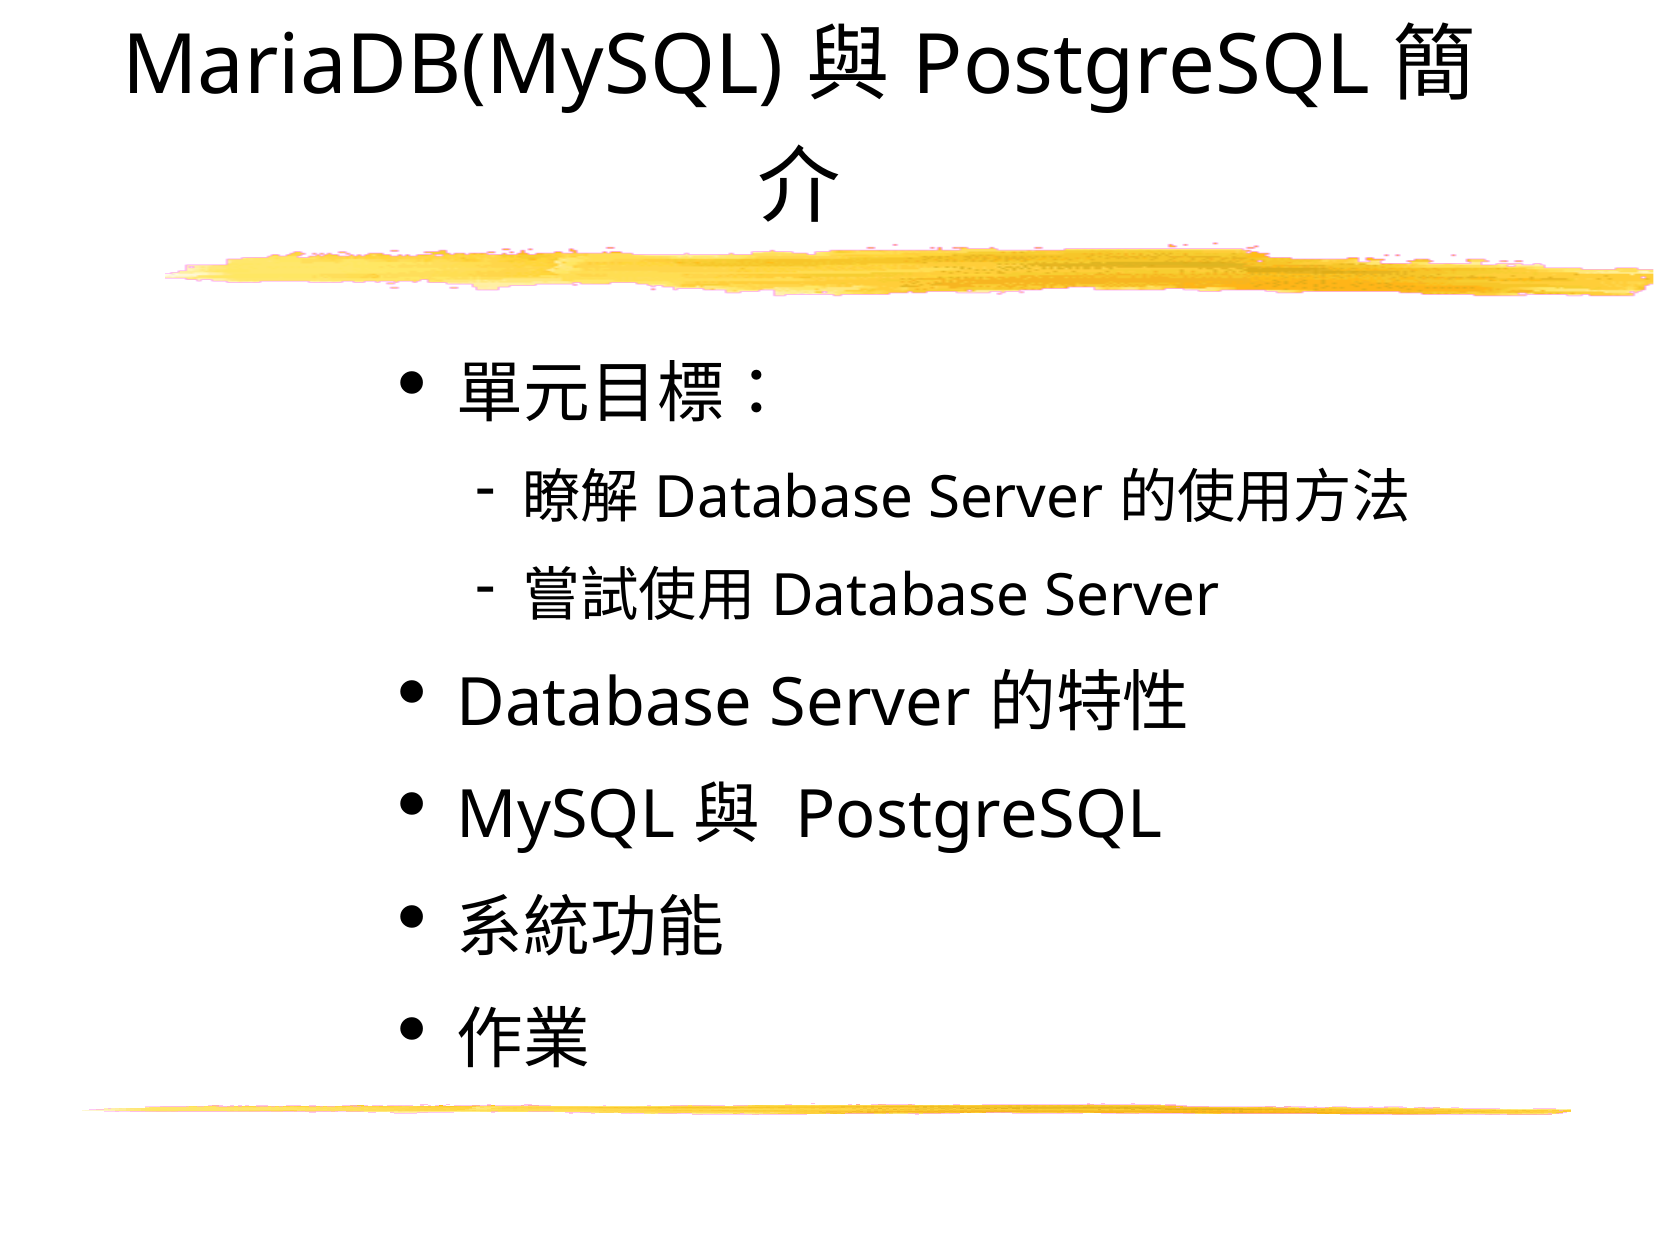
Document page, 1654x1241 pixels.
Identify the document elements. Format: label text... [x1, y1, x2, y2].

picture [82, 1102, 1571, 1117]
title MariaDB(MySQL)與PostgreSQL簡介 [96, 41, 1502, 249]
list 單元目標： 瞭解Database Server的使用方法 嘗試使用Database Server Database Server的特性 MySQL與 PostgreSQL 系統功能 作業 [385, 330, 1461, 1061]
picture [165, 237, 1654, 308]
